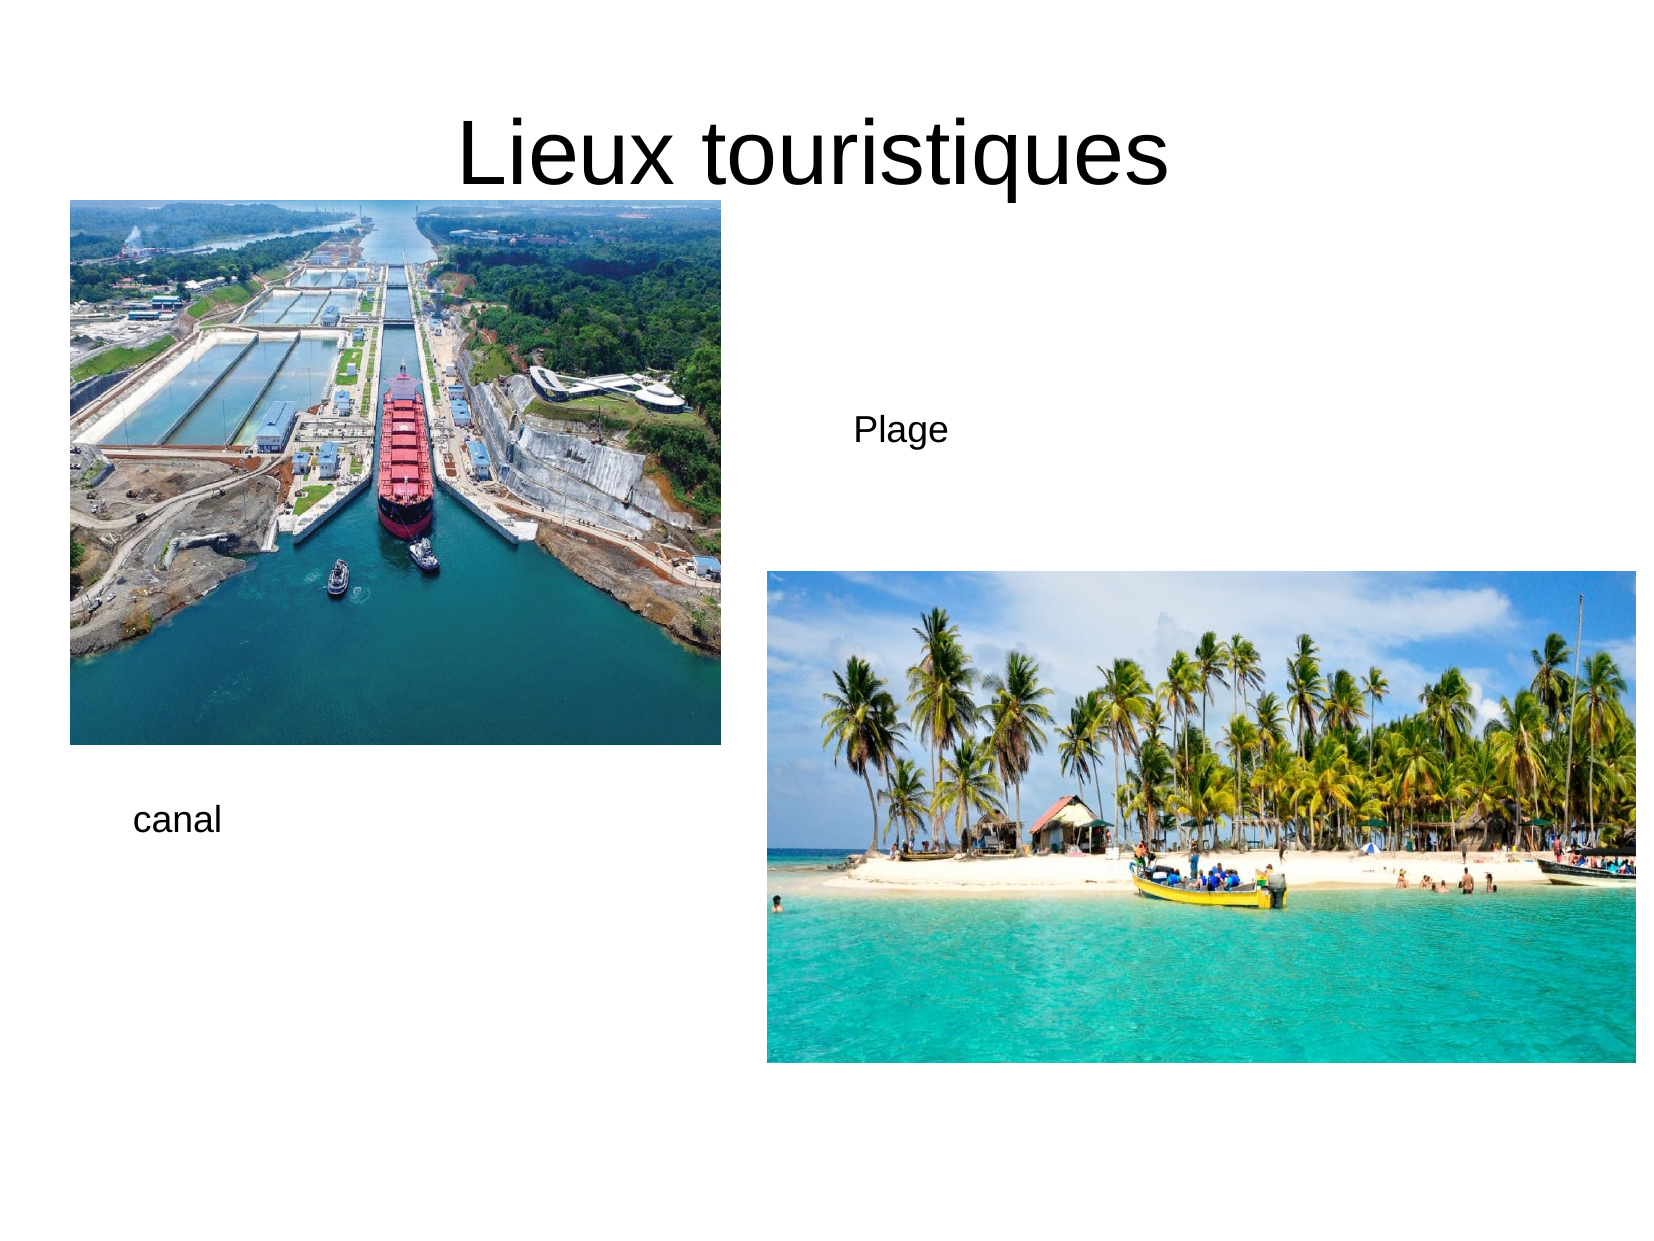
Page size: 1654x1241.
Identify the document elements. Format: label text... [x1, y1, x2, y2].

text_box canal [118, 791, 579, 849]
title Lieux touristiques [82, 49, 1571, 257]
picture [767, 571, 1636, 1063]
text_box Plage [838, 401, 1252, 459]
picture [70, 200, 721, 745]
